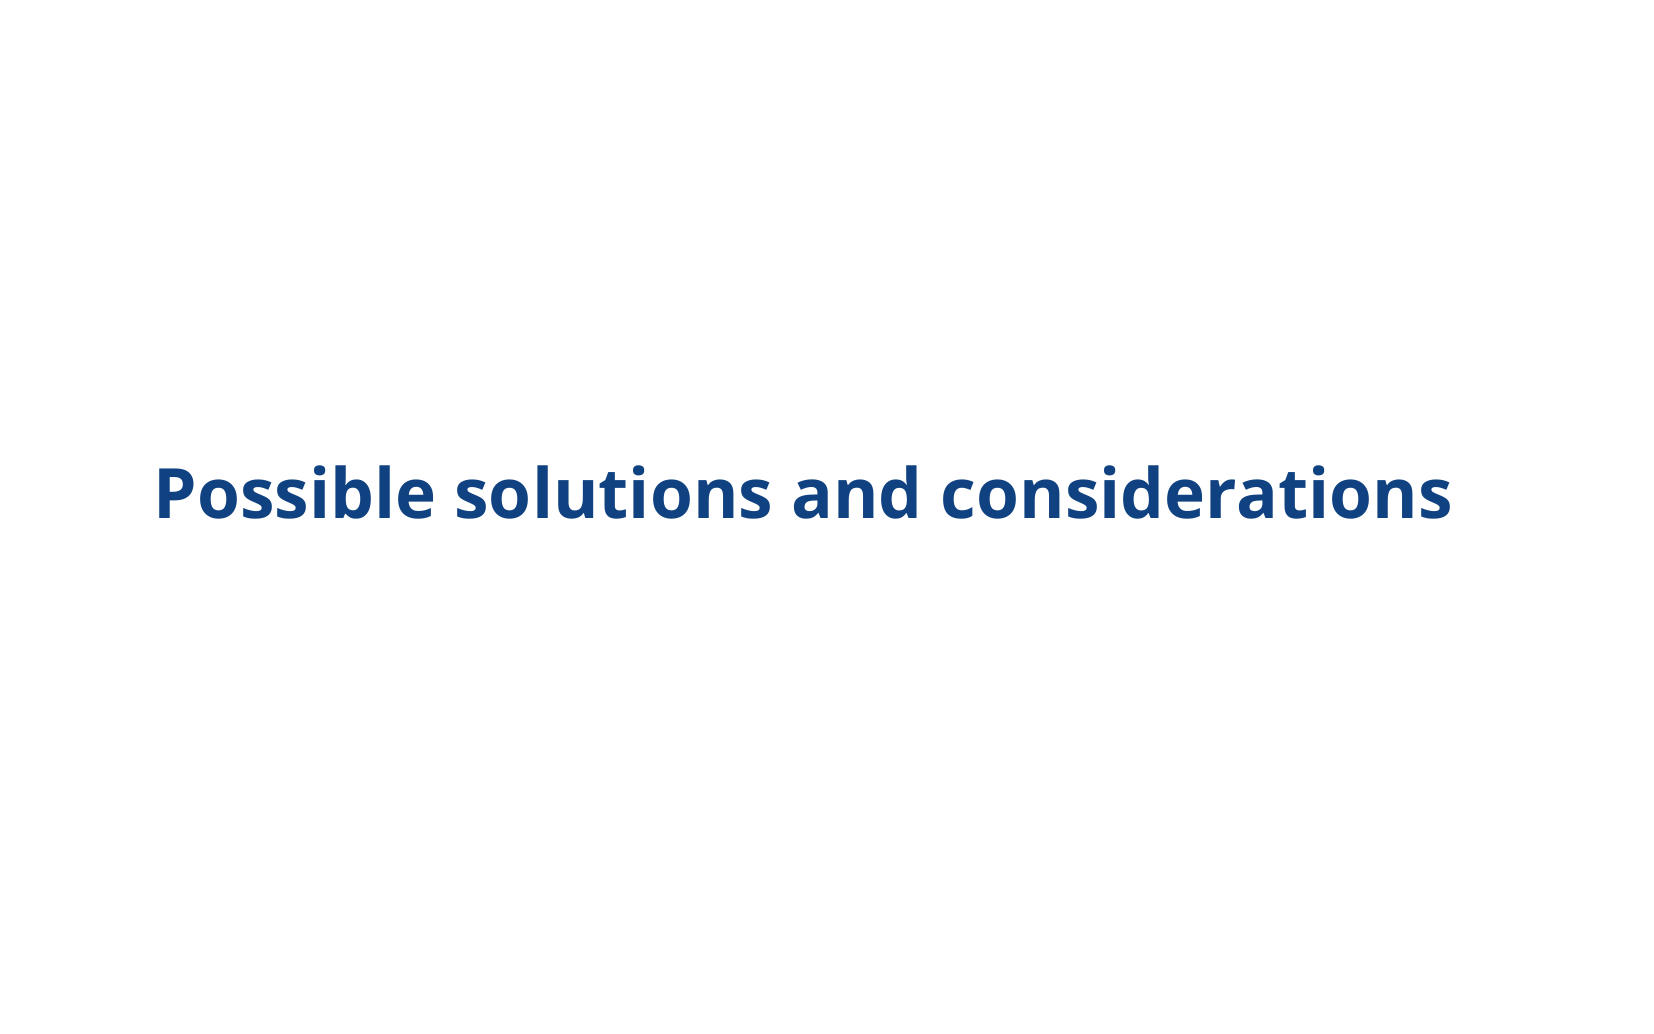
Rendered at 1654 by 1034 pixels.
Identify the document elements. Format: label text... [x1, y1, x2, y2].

title Possible solutions and considerations [153, 416, 1538, 567]
